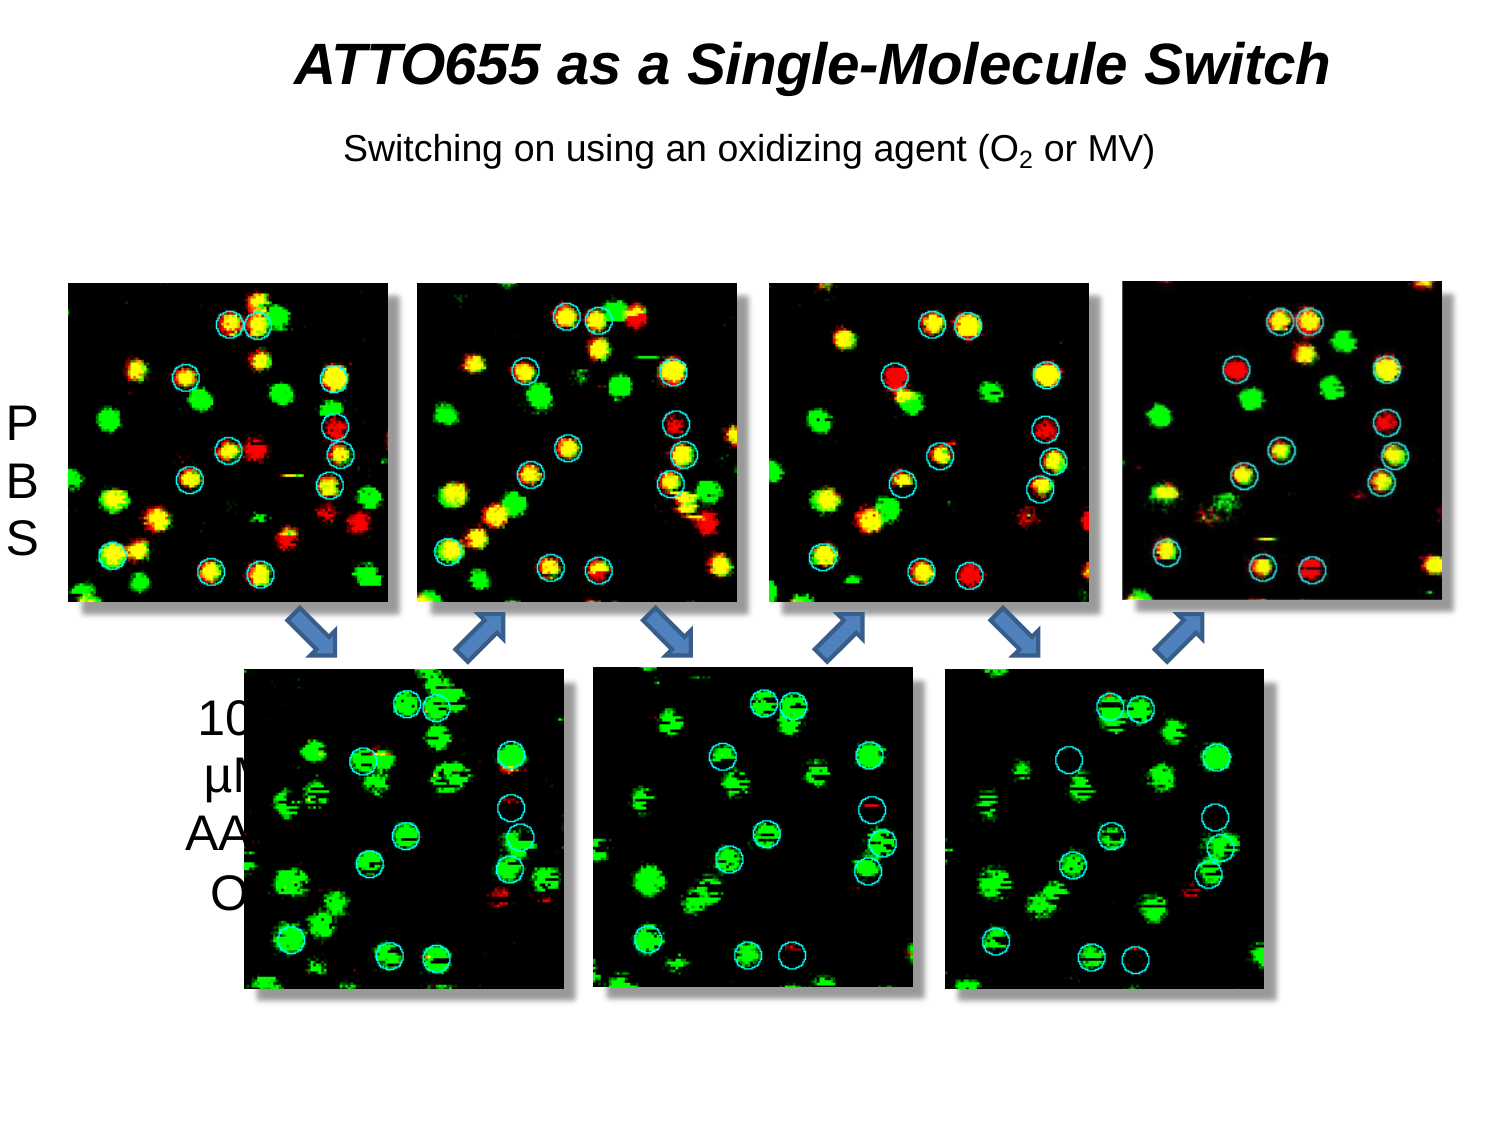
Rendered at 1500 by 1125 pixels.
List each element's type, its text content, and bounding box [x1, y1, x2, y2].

picture [417, 283, 755, 621]
picture [945, 669, 1283, 1008]
text_box 100 µM AA – O2 [179, 687, 299, 977]
text_box [995, 612, 1036, 653]
picture [244, 669, 582, 1008]
text_box PBS [3, 393, 63, 498]
text_box Switching on using an oxidizing agent (O2 or MV) [338, 121, 1162, 171]
text_box [1159, 617, 1200, 657]
picture [68, 283, 406, 621]
text_box [819, 617, 860, 658]
text_box [292, 612, 333, 653]
text_box [647, 612, 688, 653]
title ATTO655 as a Single-Molecule Switch [292, 23, 1500, 97]
text_box [460, 617, 501, 657]
picture [769, 283, 1107, 621]
picture [1122, 281, 1460, 618]
picture [593, 667, 931, 1006]
